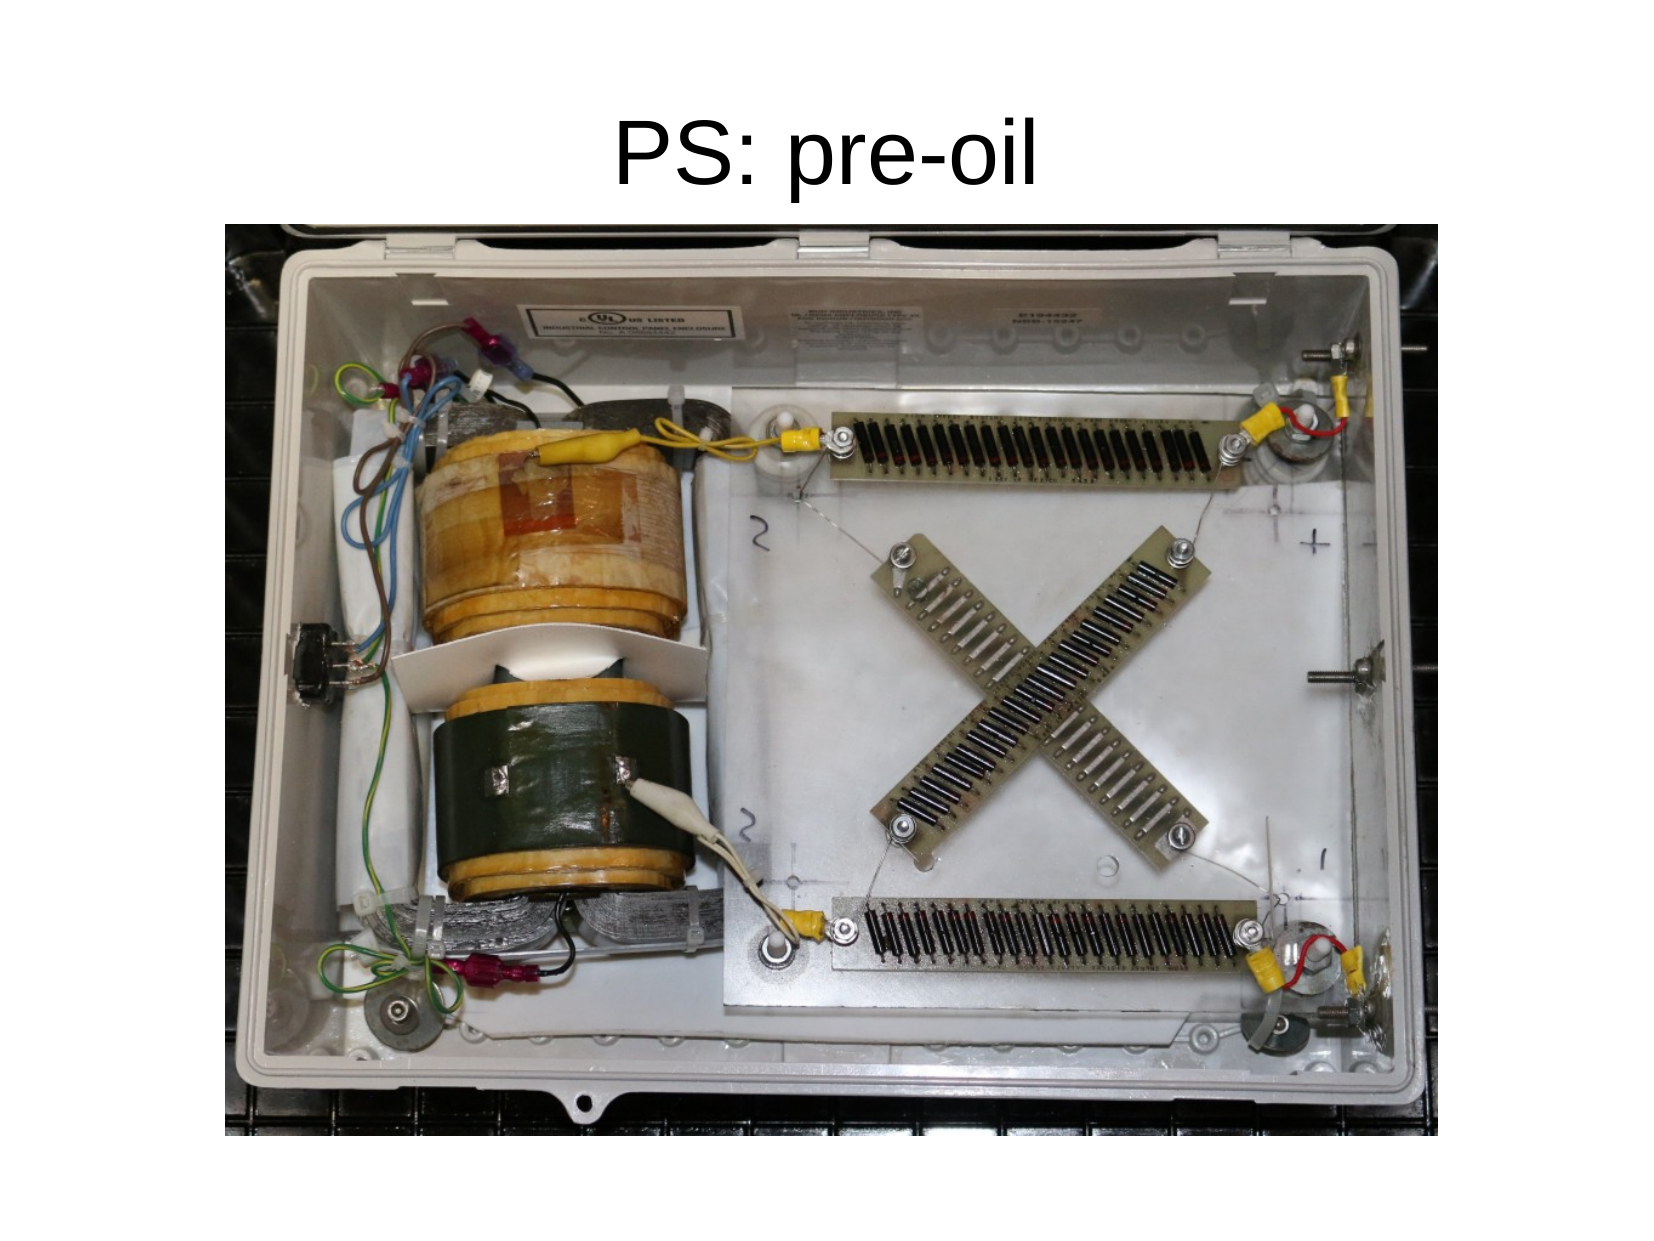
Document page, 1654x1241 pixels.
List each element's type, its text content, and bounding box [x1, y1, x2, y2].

picture [225, 224, 1438, 1136]
title PS: pre-oil [82, 49, 1571, 257]
